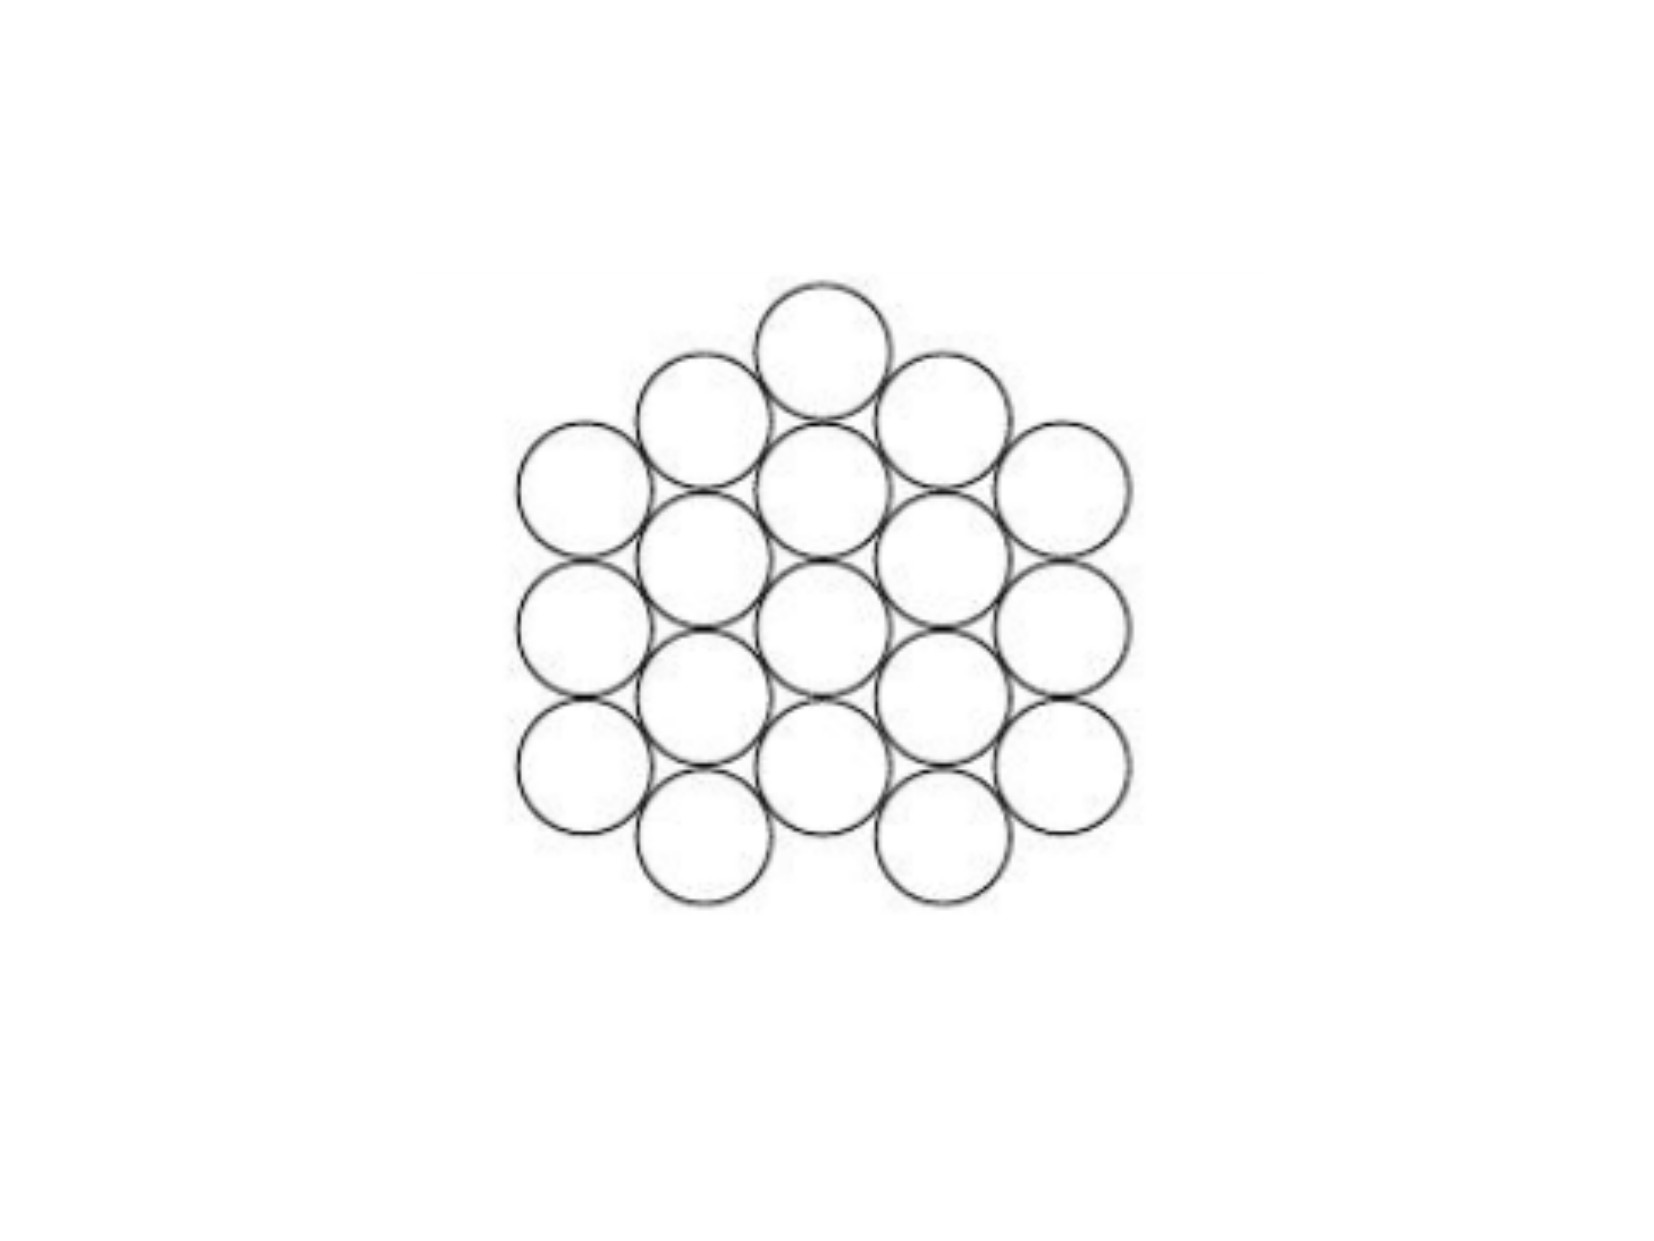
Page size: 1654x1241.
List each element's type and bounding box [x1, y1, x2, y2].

picture [413, 271, 1264, 945]
